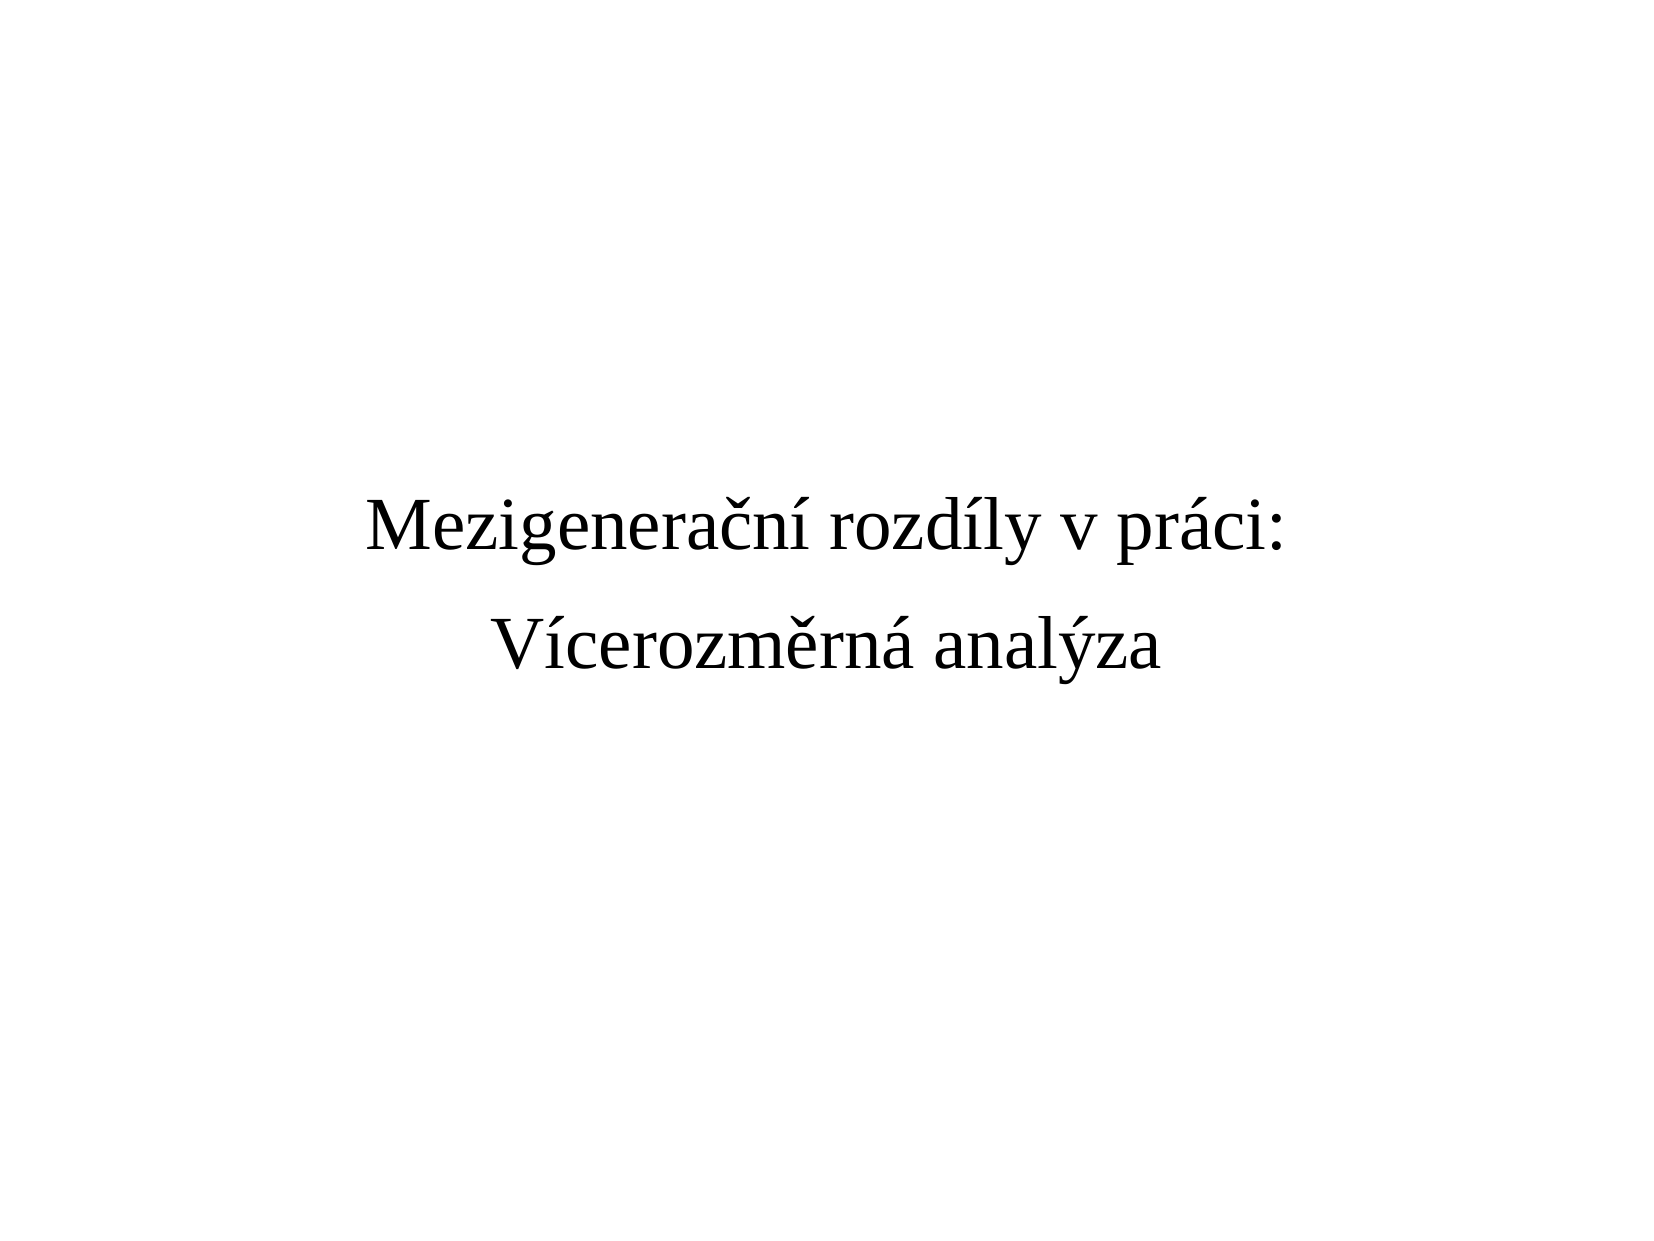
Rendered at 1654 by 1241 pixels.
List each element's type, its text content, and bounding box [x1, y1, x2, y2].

subtitle Mezigenerační rozdíly v práci: Vícerozměrná analýza [82, 49, 1571, 1109]
